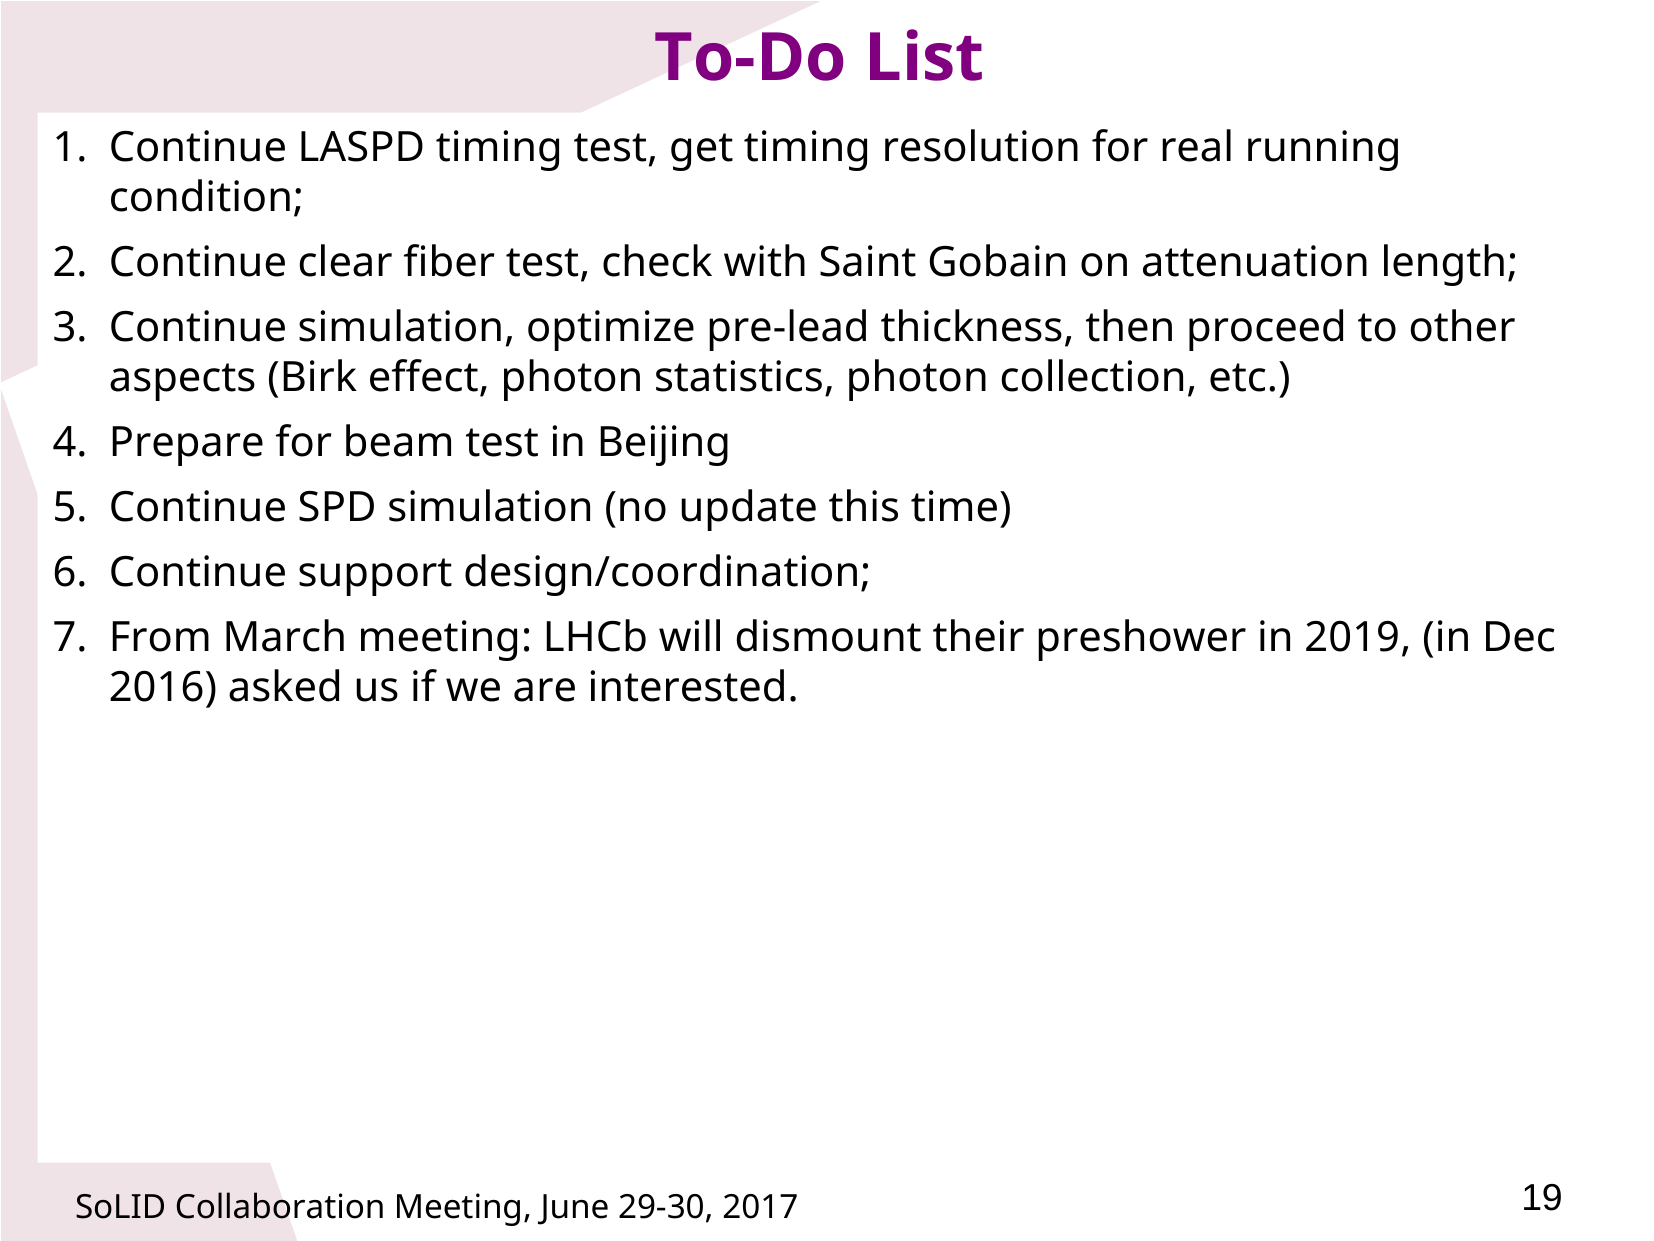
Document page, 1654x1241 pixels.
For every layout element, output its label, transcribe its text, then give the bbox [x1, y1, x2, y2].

text_box Continue LASPD timing test, get timing resolution for real running condition; Continue clear fiber test, check with Saint Gobain on attenuation length; Continue simulation, optimize pre-lead thickness, then proceed to other aspects (Birk effect, photon statistics, photon collection, etc.) Prepare for beam test in Beijing Continue SPD simulation (no update this time) Continue support design/coordination; From March meeting: LHCb will dismount their preshower in 2019, (in Dec 2016) asked us if we are interested. [37, 112, 1613, 1163]
title To-Do List [68, 13, 1571, 112]
